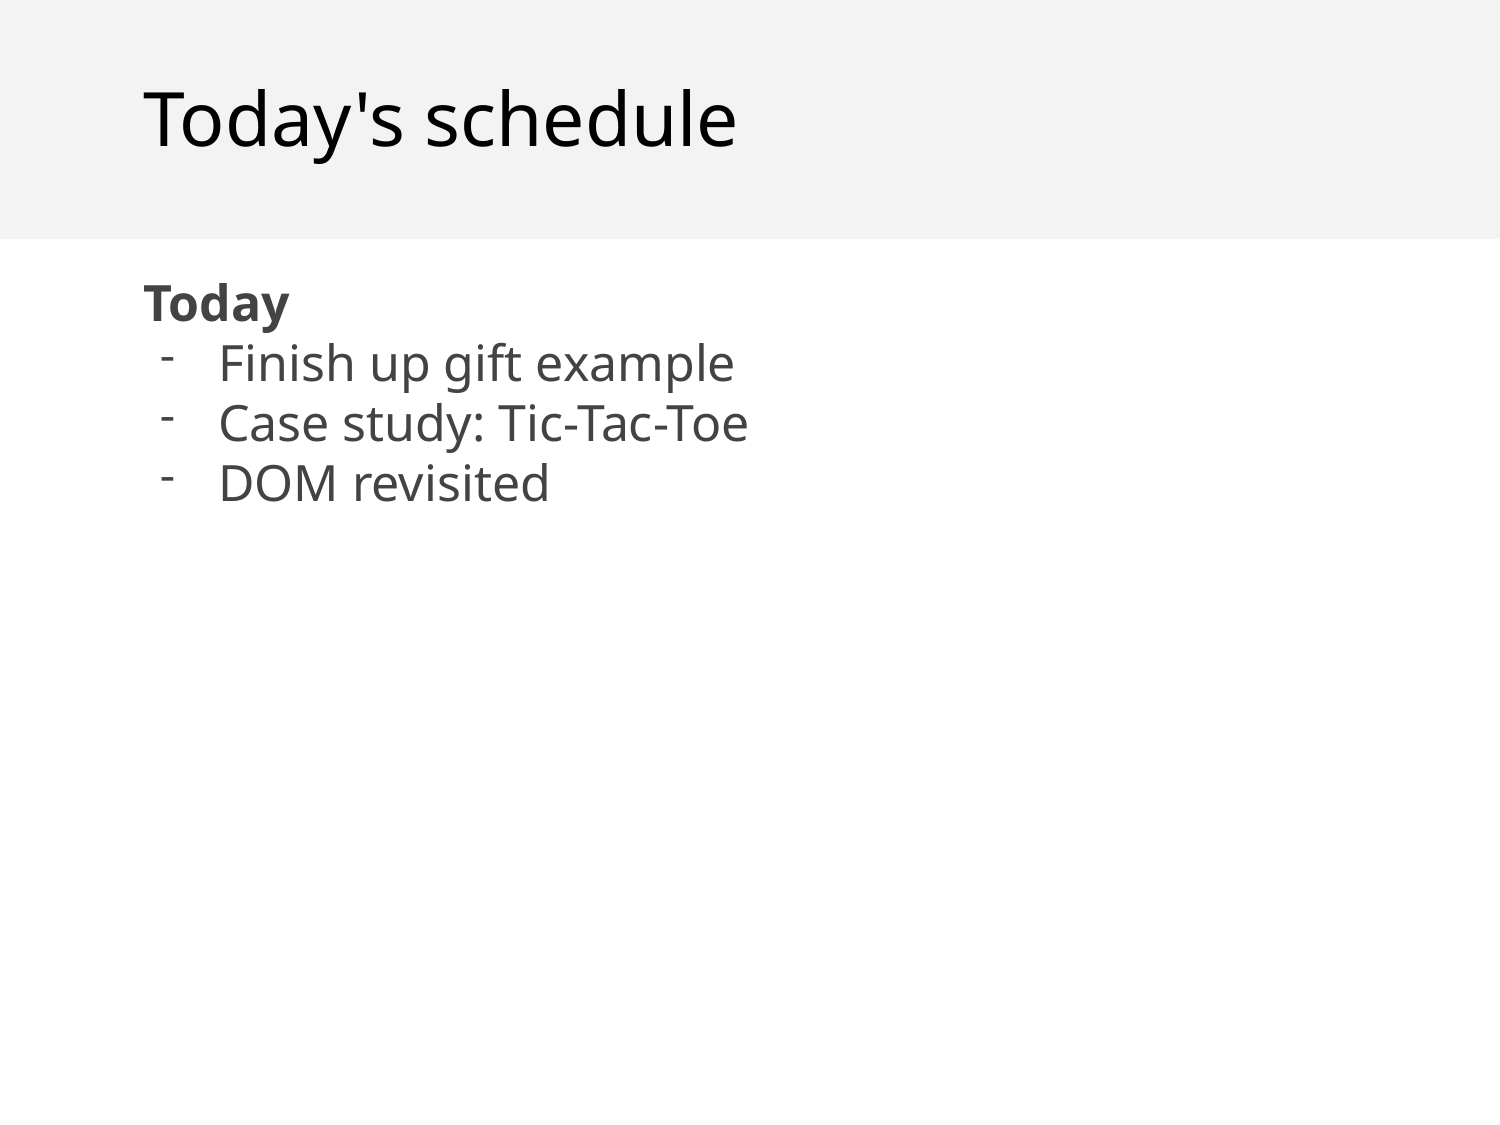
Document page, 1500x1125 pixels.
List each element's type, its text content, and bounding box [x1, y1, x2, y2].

list Today Finish up gift example Case study: Tic-Tac-Toe DOM revisited [128, 255, 1372, 1004]
title Today's schedule [128, 56, 1372, 183]
